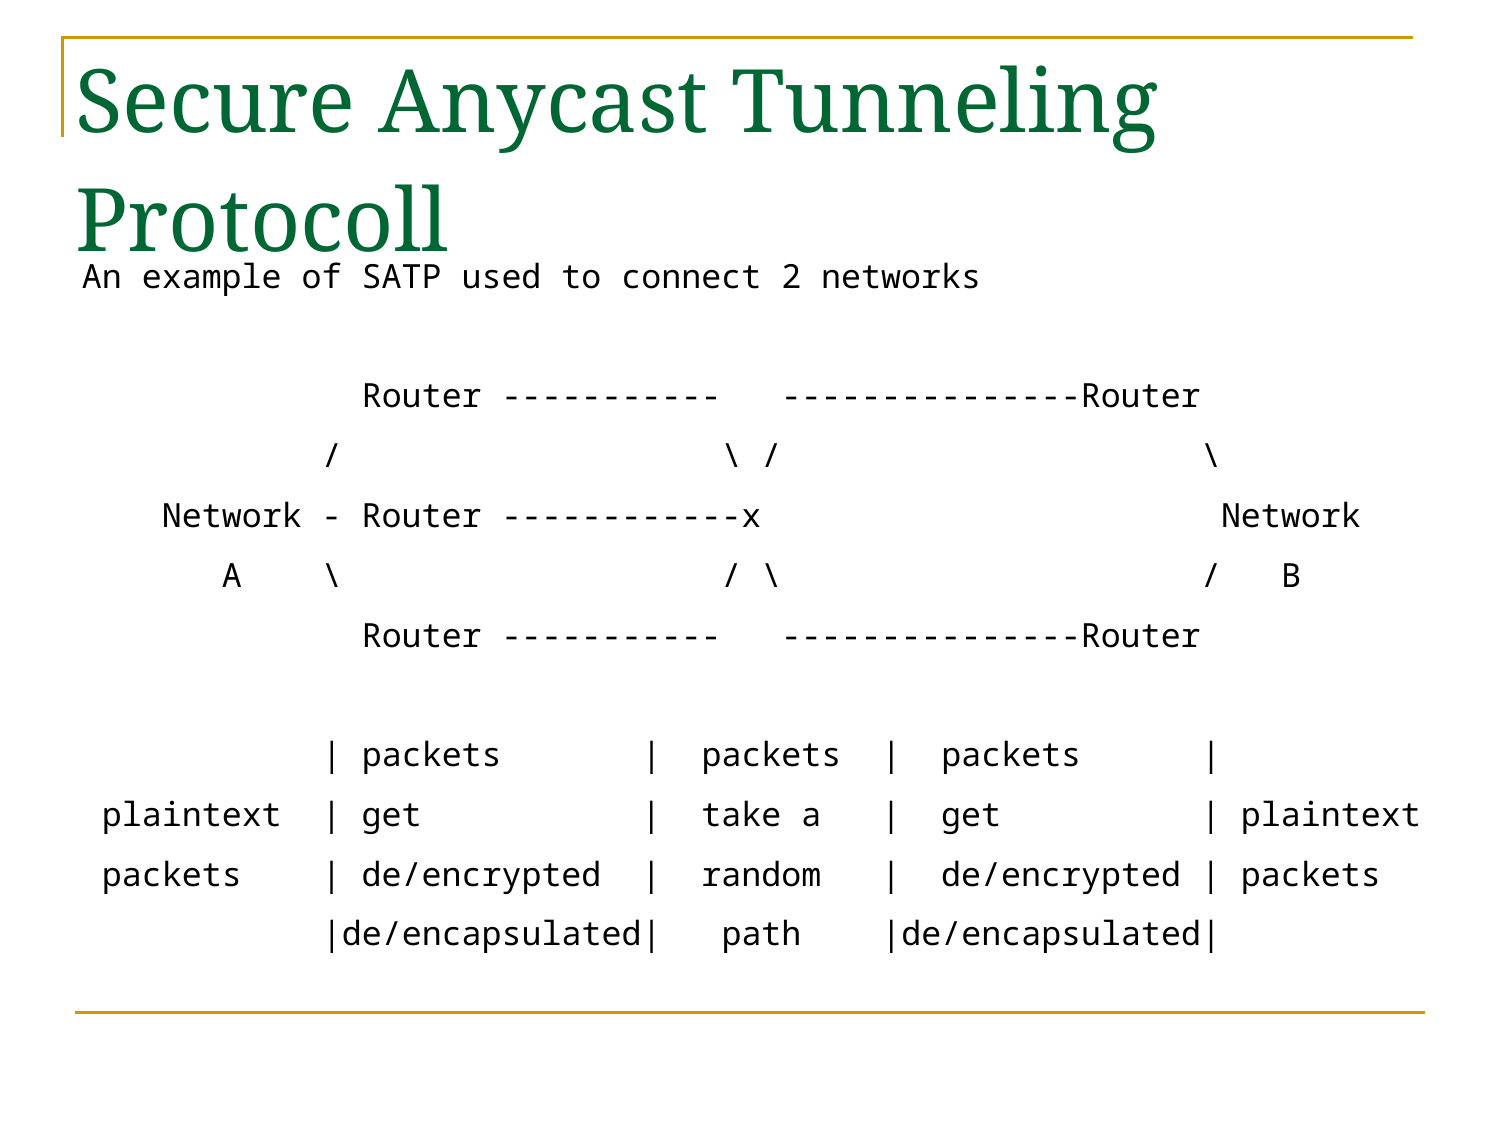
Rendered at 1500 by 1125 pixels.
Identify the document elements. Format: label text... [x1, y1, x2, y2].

title Secure Anycast Tunneling Protocoll [75, 52, 1426, 264]
subtitle An example of SATP used to connect 2 networks Router ----------- ---------------Router / \ / \ Network - Router ------------x Network A \ / \ / B Router ----------- ---------------Router | packets | packets | packets | plaintext | get | take a | get | plaintext packets | de/encrypted | random | de/encrypted | packets |de/encapsulated| path |de/encapsulated| [21, 241, 1424, 1027]
